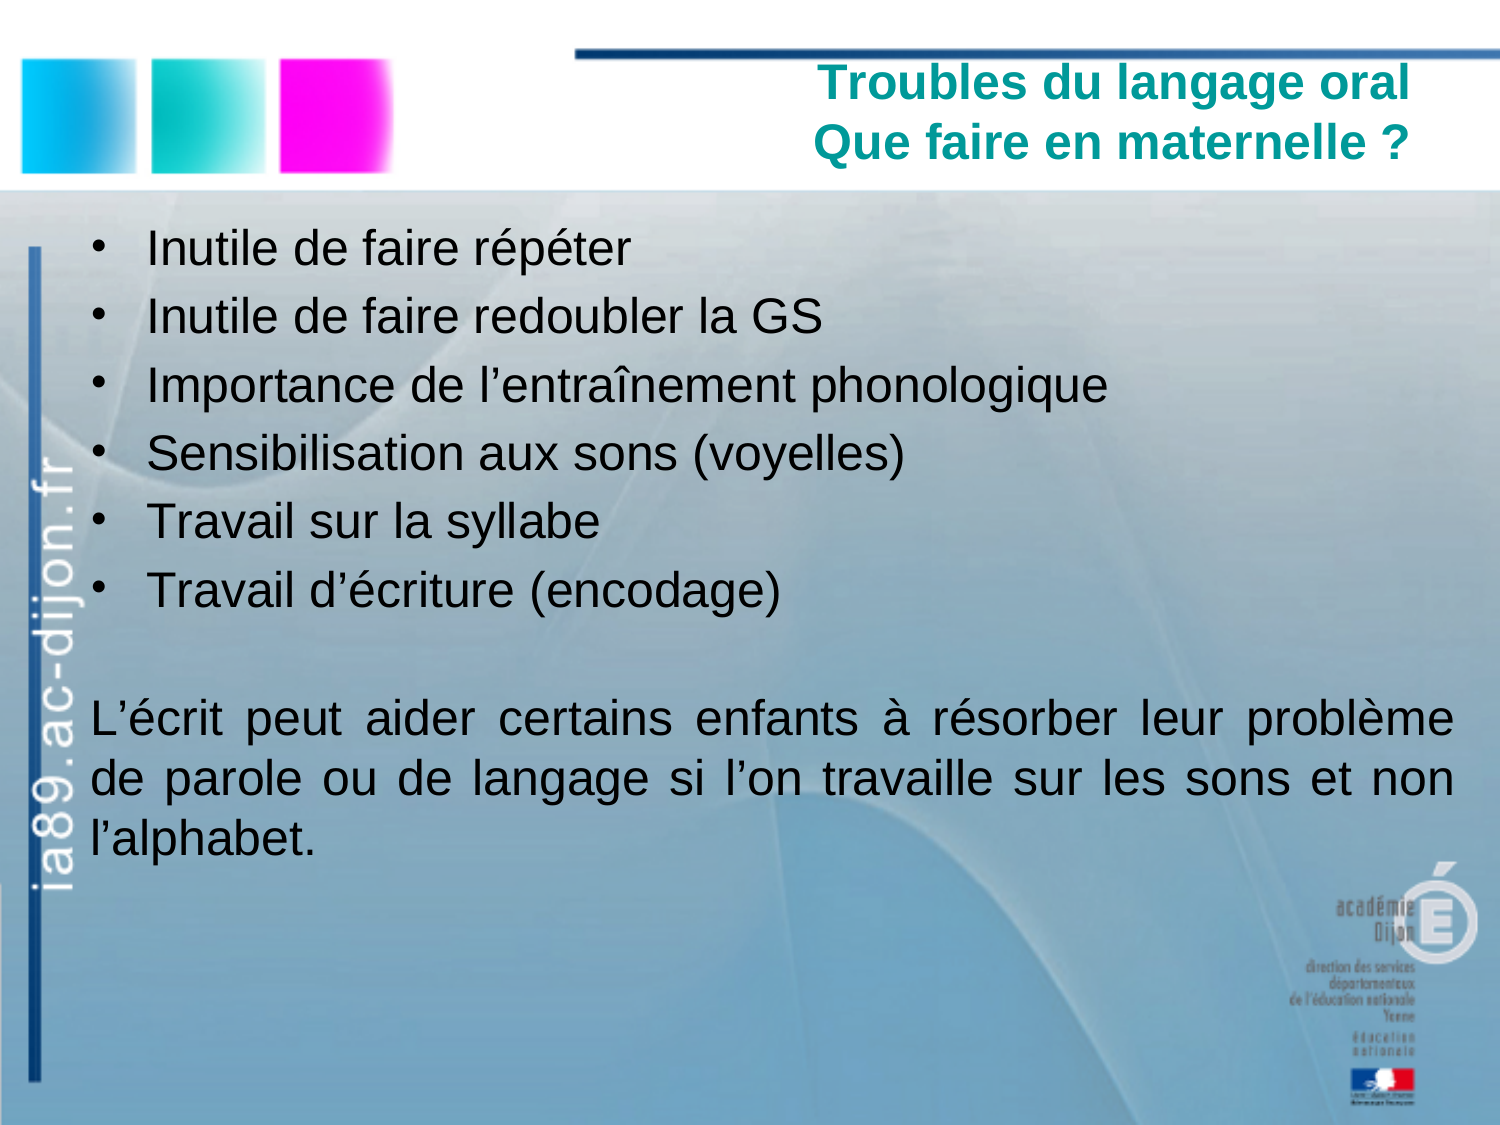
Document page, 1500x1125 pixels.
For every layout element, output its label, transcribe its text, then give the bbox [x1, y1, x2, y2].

title Troubles du langage oral Que faire en maternelle ? [76, 31, 1427, 188]
list Inutile de faire répéter Inutile de faire redoubler la GS Importance de l’entraînement phonologique Sensibilisation aux sons (voyelles) Travail sur la syllabe Travail d’écriture (encodage) L’écrit peut aider certains enfants à résorber leur problème de parole ou de langage si l’on travaille sur les sons et non l’alphabet. [75, 207, 1471, 1071]
picture [0, 0, 1500, 1125]
